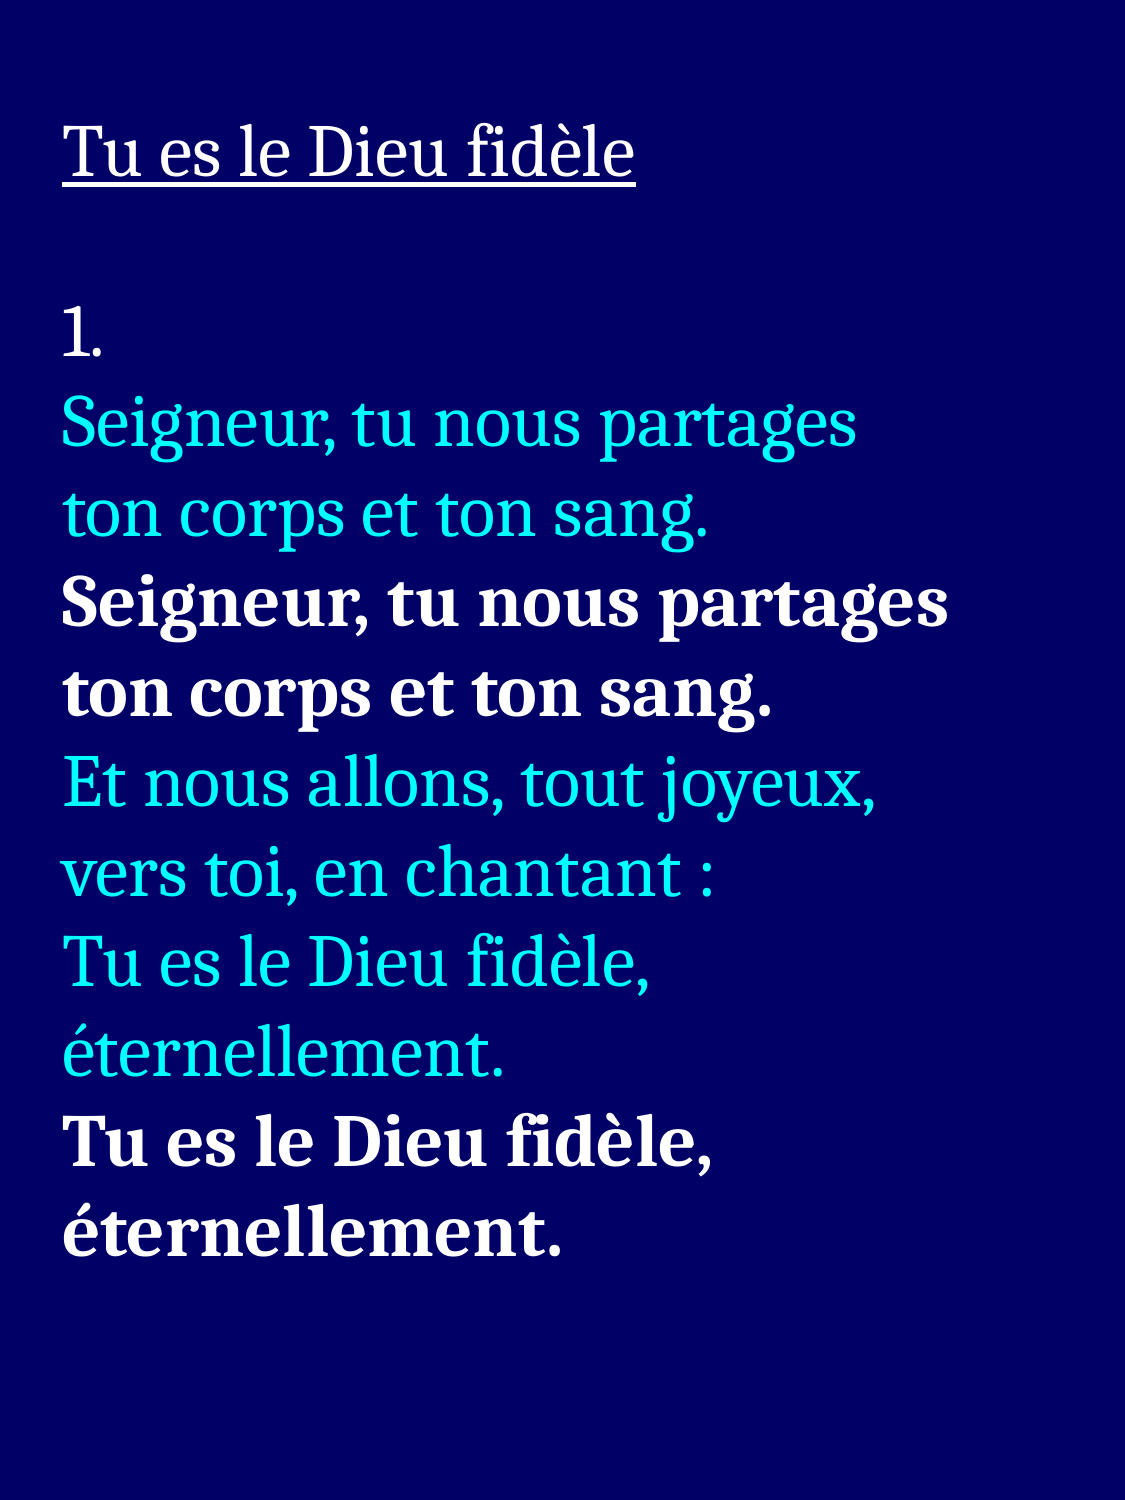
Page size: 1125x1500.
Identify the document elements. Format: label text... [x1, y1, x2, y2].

text_box Tu es le Dieu fidèle 1. Seigneur, tu nous partages ton corps et ton sang. Seigneur, tu nous partages ton corps et ton sang. Et nous allons, tout joyeux, vers toi, en chantant : Tu es le Dieu fidèle, éternellement. Tu es le Dieu fidèle, éternellement. [47, 94, 1125, 1398]
